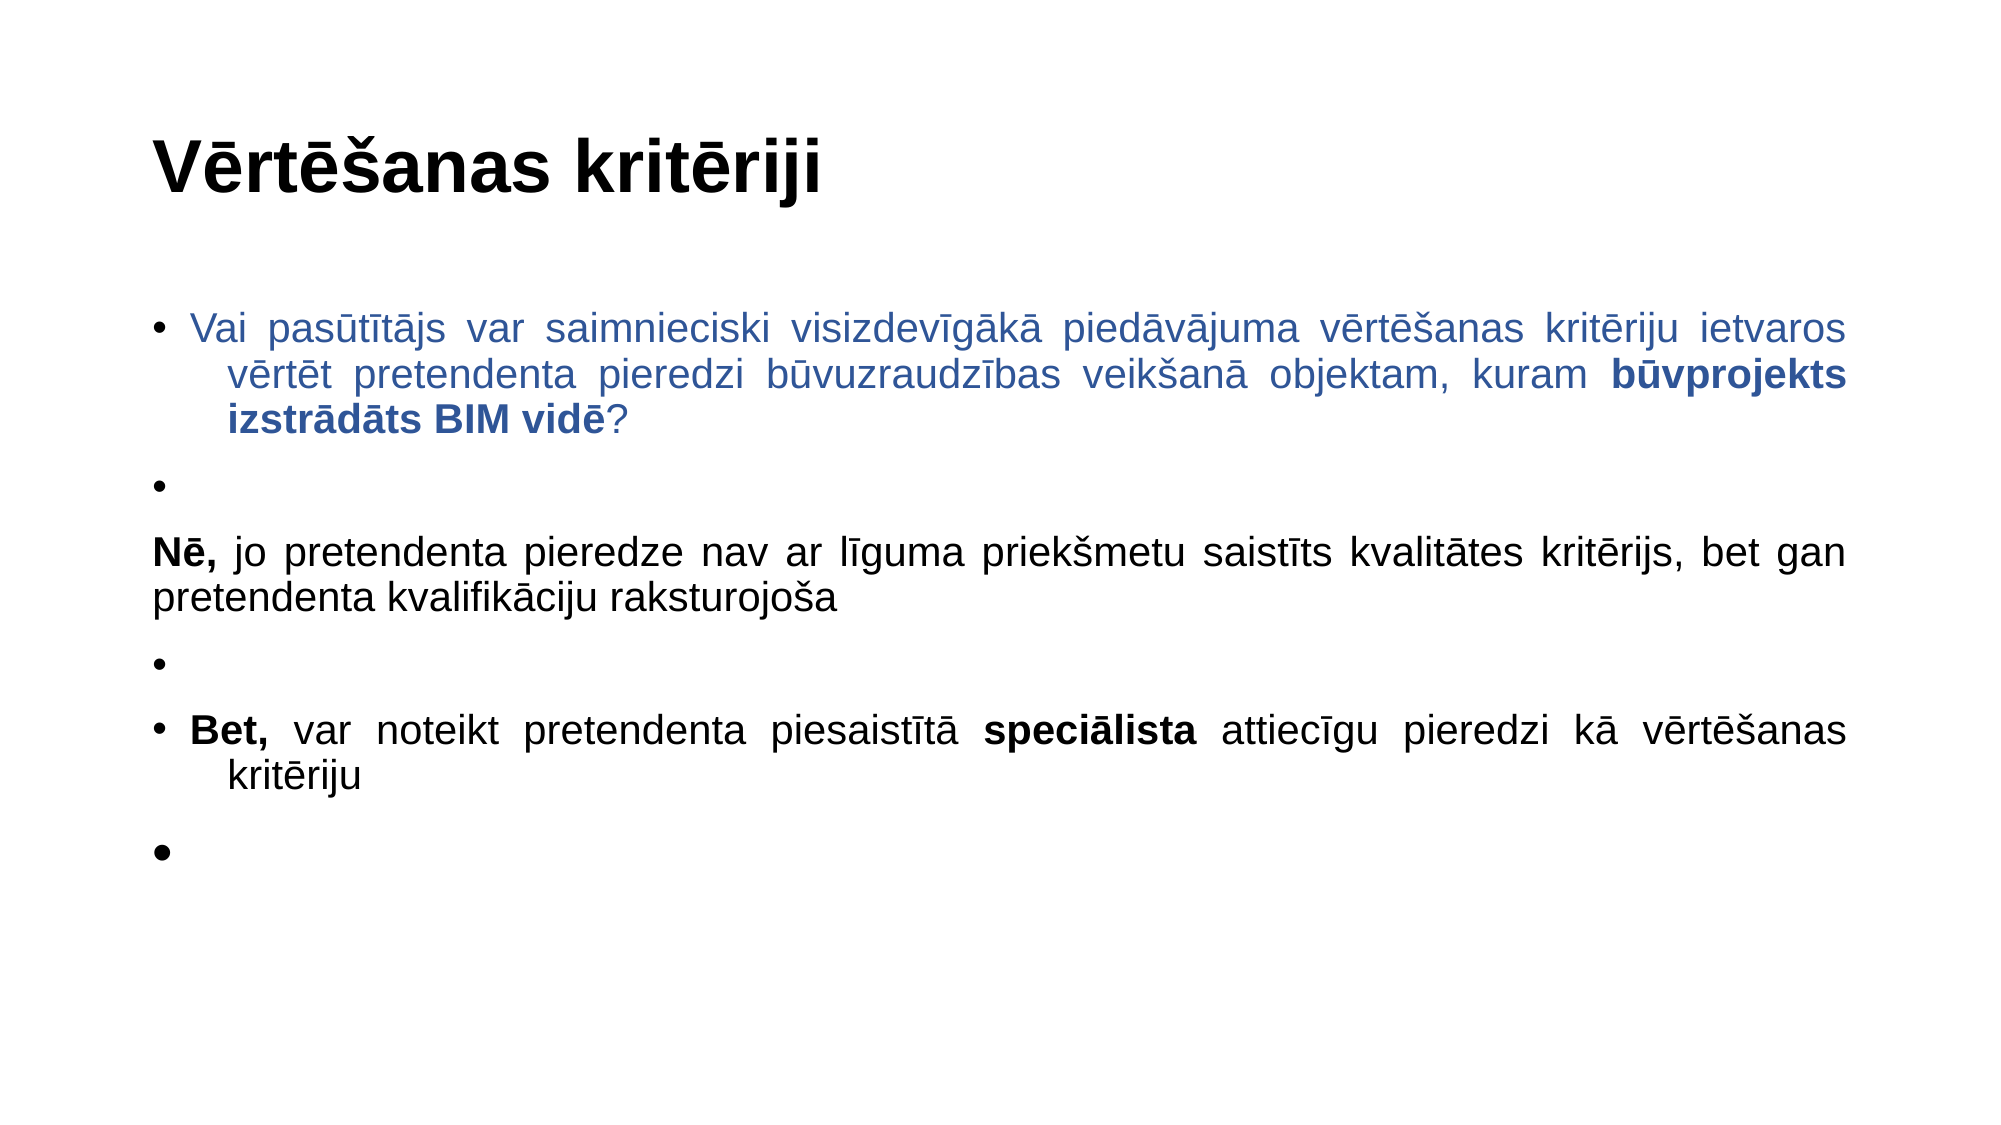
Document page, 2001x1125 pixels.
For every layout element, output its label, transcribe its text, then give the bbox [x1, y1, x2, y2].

list Vai pasūtītājs var saimnieciski visizdevīgākā piedāvājuma vērtēšanas kritēriju ietvaros vērtēt pretendenta pieredzi būvuzraudzības veikšanā objektam, kuram būvprojekts izstrādāts BIM vidē? Nē, jo pretendenta pieredze nav ar līguma priekšmetu saistīts kvalitātes kritērijs, bet gan pretendenta kvalifikāciju raksturojoša Bet, var noteikt pretendenta piesaistītā speciālista attiecīgu pieredzi kā vērtēšanas kritēriju [137, 299, 1863, 1014]
title Vērtēšanas kritēriji [137, 59, 1863, 278]
